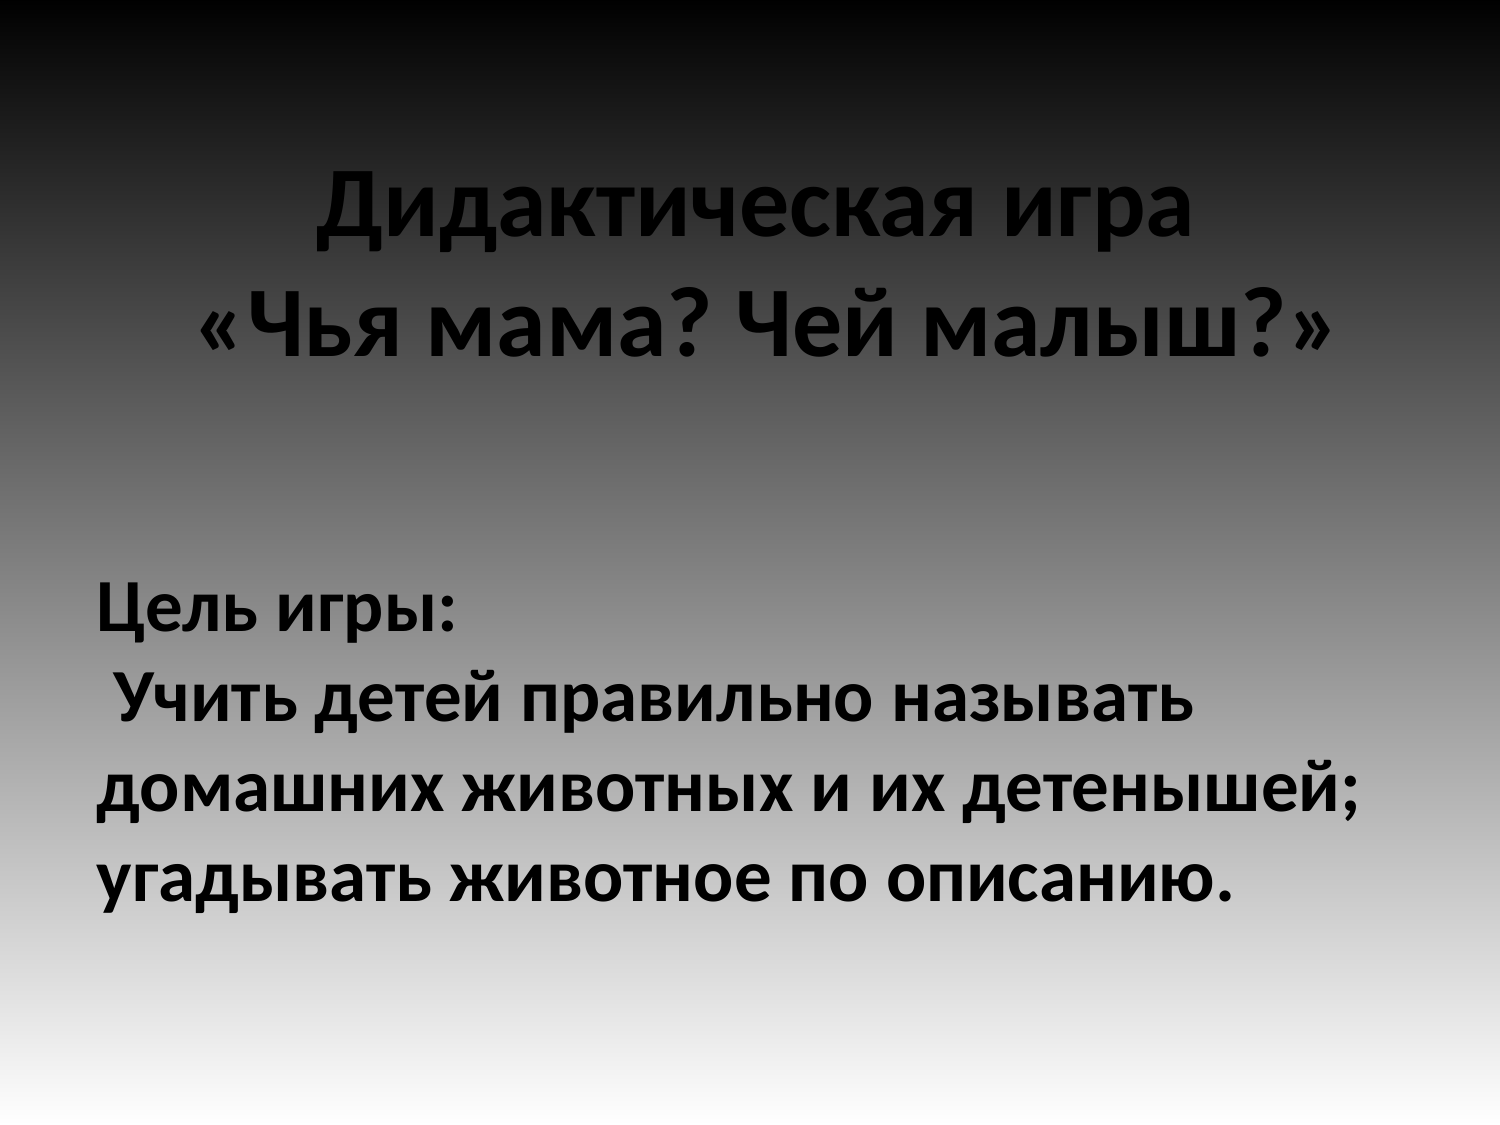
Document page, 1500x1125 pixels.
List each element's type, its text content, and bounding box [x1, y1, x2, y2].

text_box Дидактическая игра «Чья мама? Чей малыш?» Цель игры: Учить детей правильно называть домашних животных и их детенышей; угадывать животное по описанию. [82, 128, 1454, 924]
